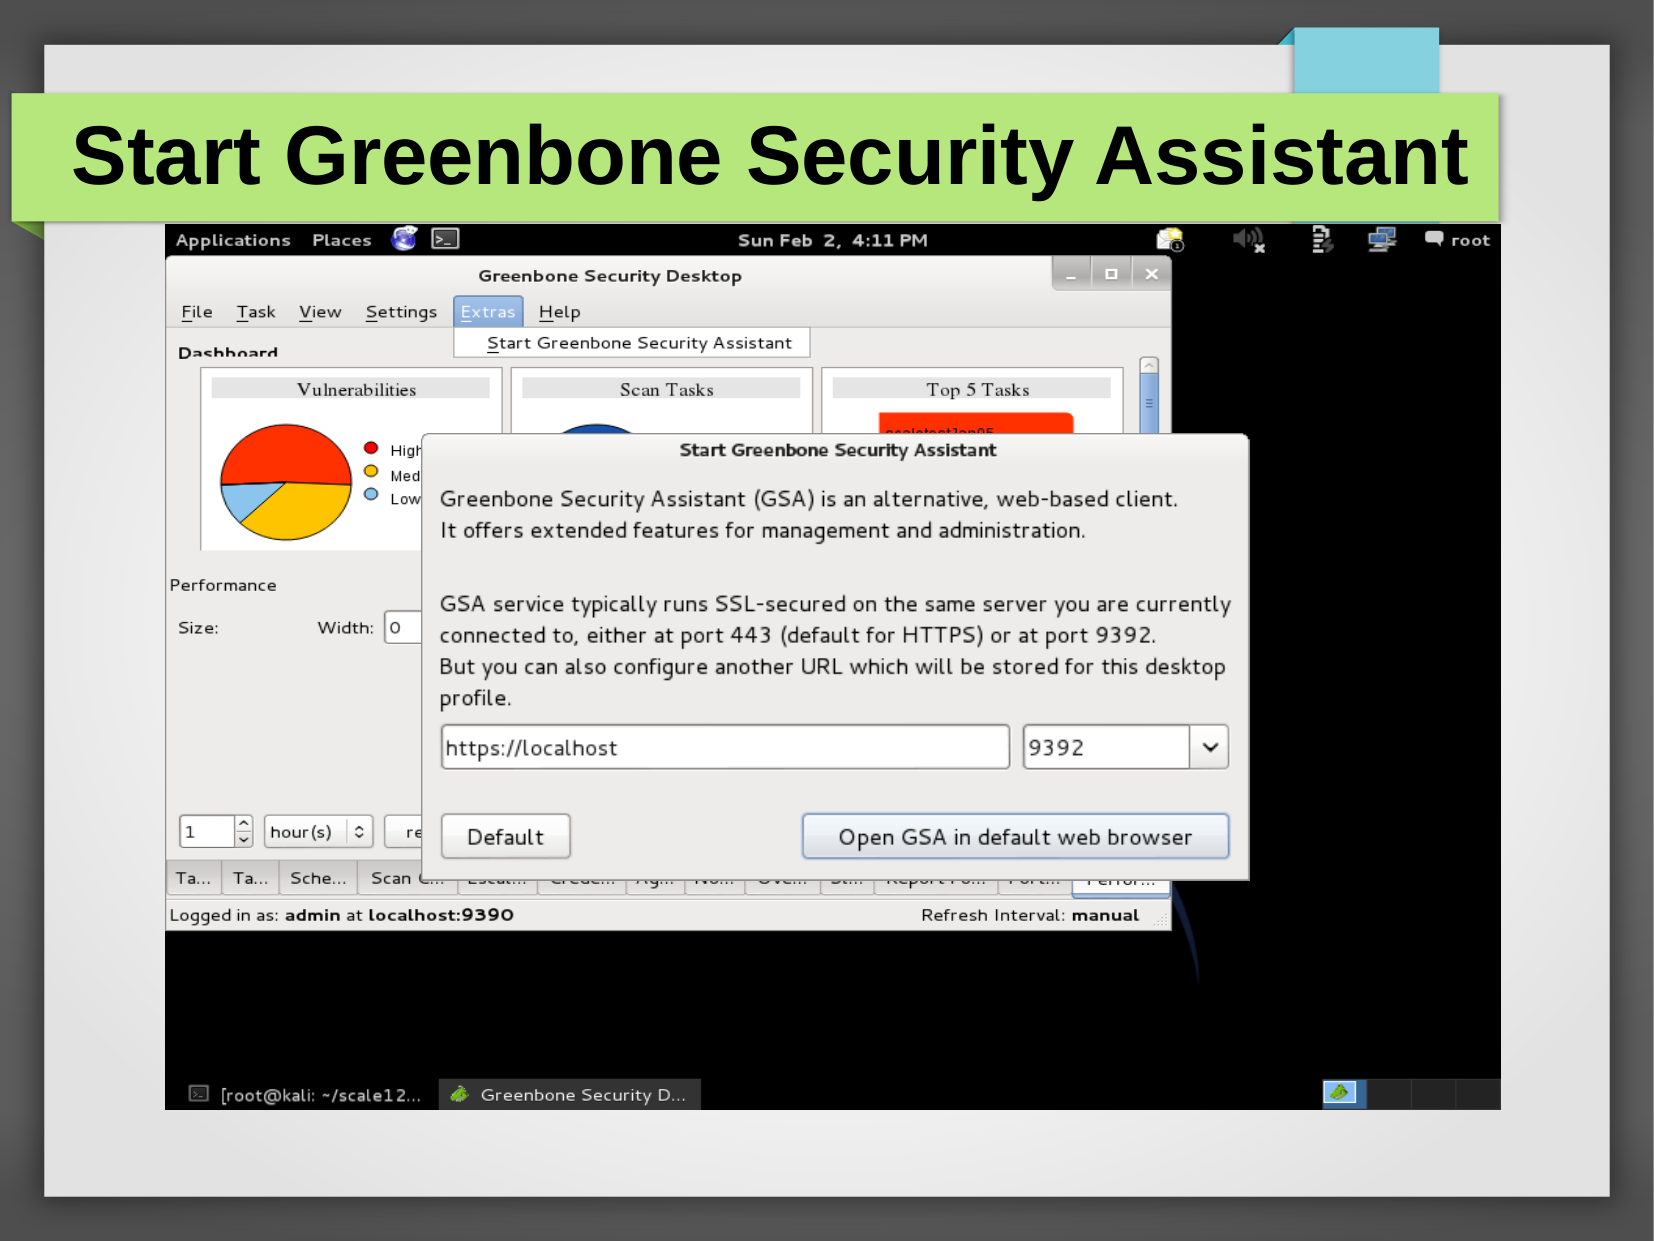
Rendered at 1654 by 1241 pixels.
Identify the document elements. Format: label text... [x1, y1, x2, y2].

picture [0, 0, 1654, 1241]
text_box Start Greenbone Security Assistant [56, 102, 1486, 211]
